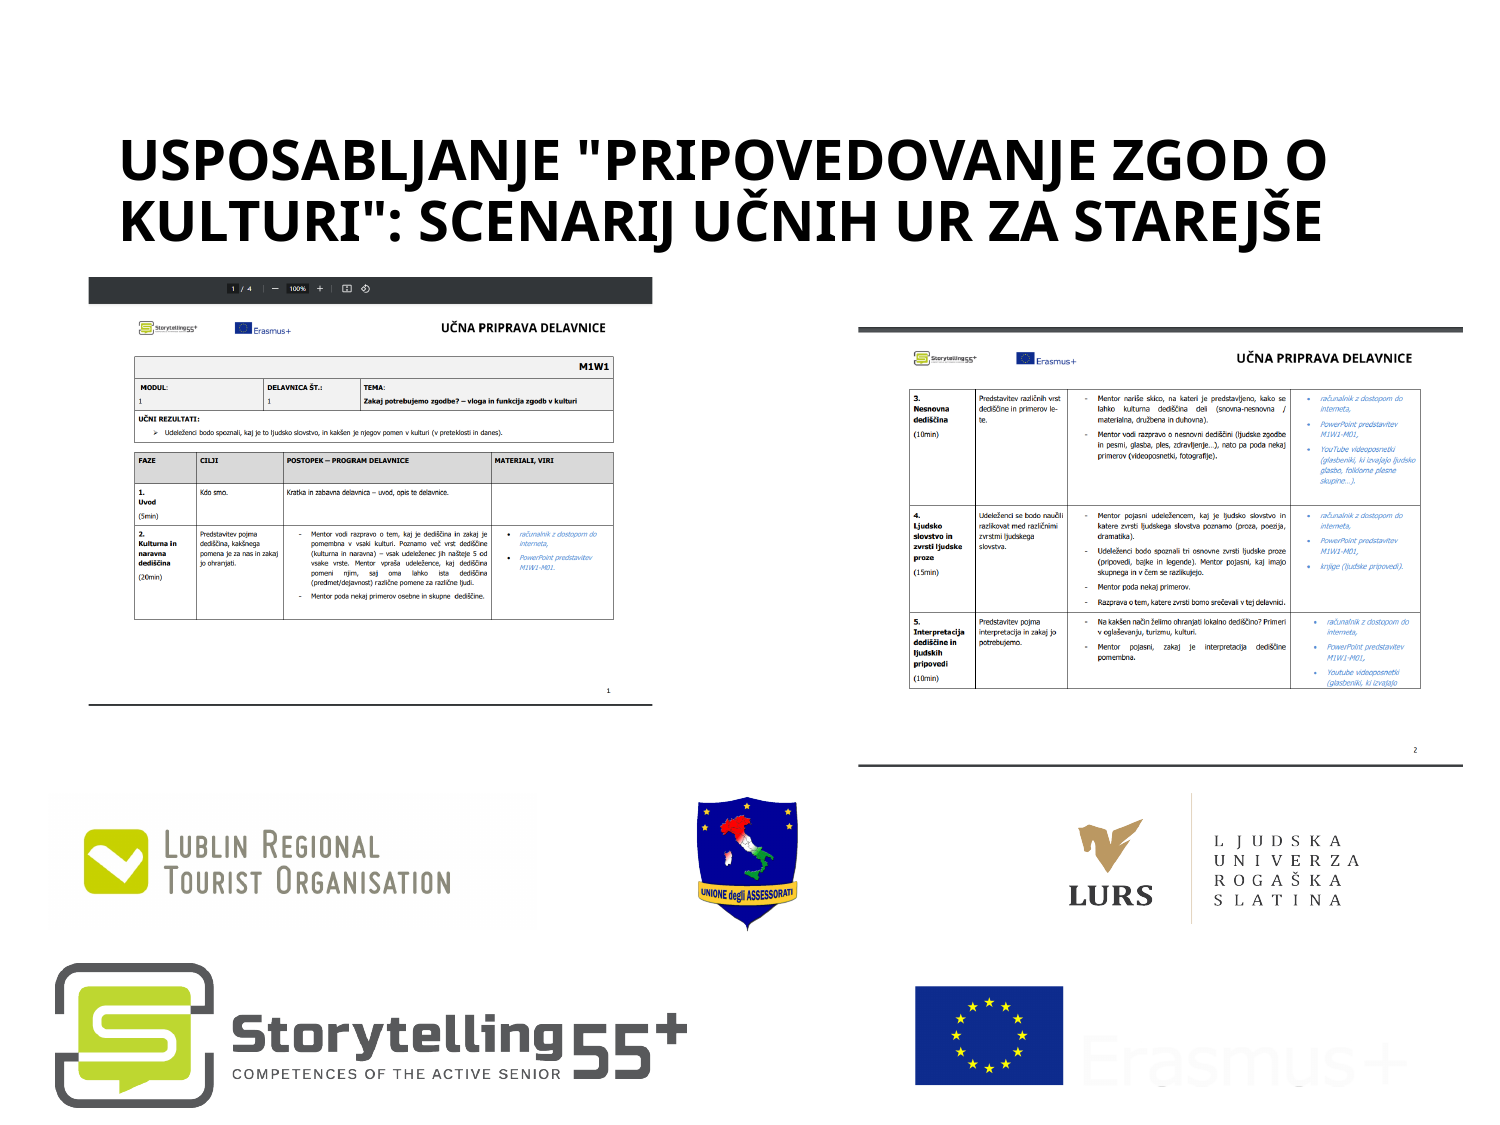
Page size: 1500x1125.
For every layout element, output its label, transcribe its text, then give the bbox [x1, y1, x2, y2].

picture [48, 793, 537, 930]
text_box [0, 777, 1500, 947]
picture [88, 277, 653, 706]
picture [886, 957, 1435, 1114]
title USPOSABLJANJE "PRIPOVEDOVANJE ZGOD O KULTURI": SCENARIJ UČNIH UR ZA STAREJŠE [103, 107, 1397, 278]
picture [858, 327, 1463, 767]
picture [677, 790, 823, 937]
picture [55, 963, 687, 1108]
picture [1069, 793, 1359, 924]
